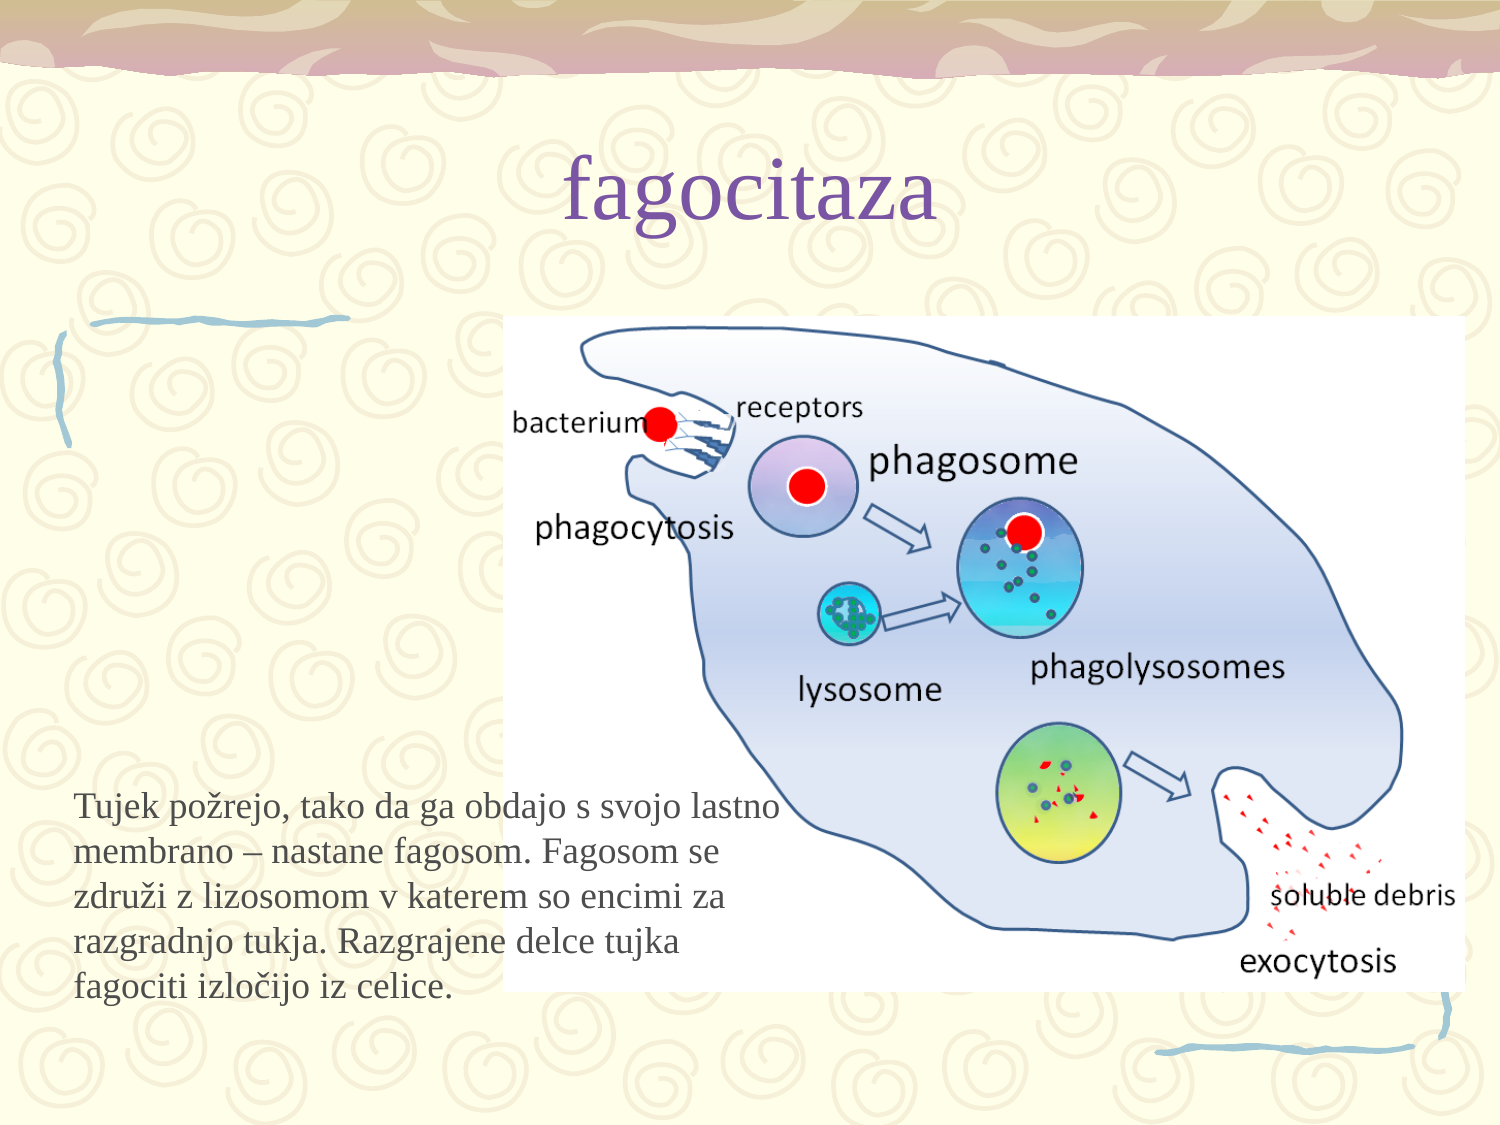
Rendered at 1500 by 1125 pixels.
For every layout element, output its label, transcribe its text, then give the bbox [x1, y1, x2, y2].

picture [503, 316, 1465, 992]
text_box Tujek požrejo, tako da ga obdajo s svojo lastno membrano – nastane fagosom. Fagosom se združi z lizosomom v katerem so encimi za razgradnjo tukja. Razgrajene delce tujka fagociti izločijo iz celice. [58, 773, 809, 1014]
title fagocitaza [112, 89, 1388, 277]
